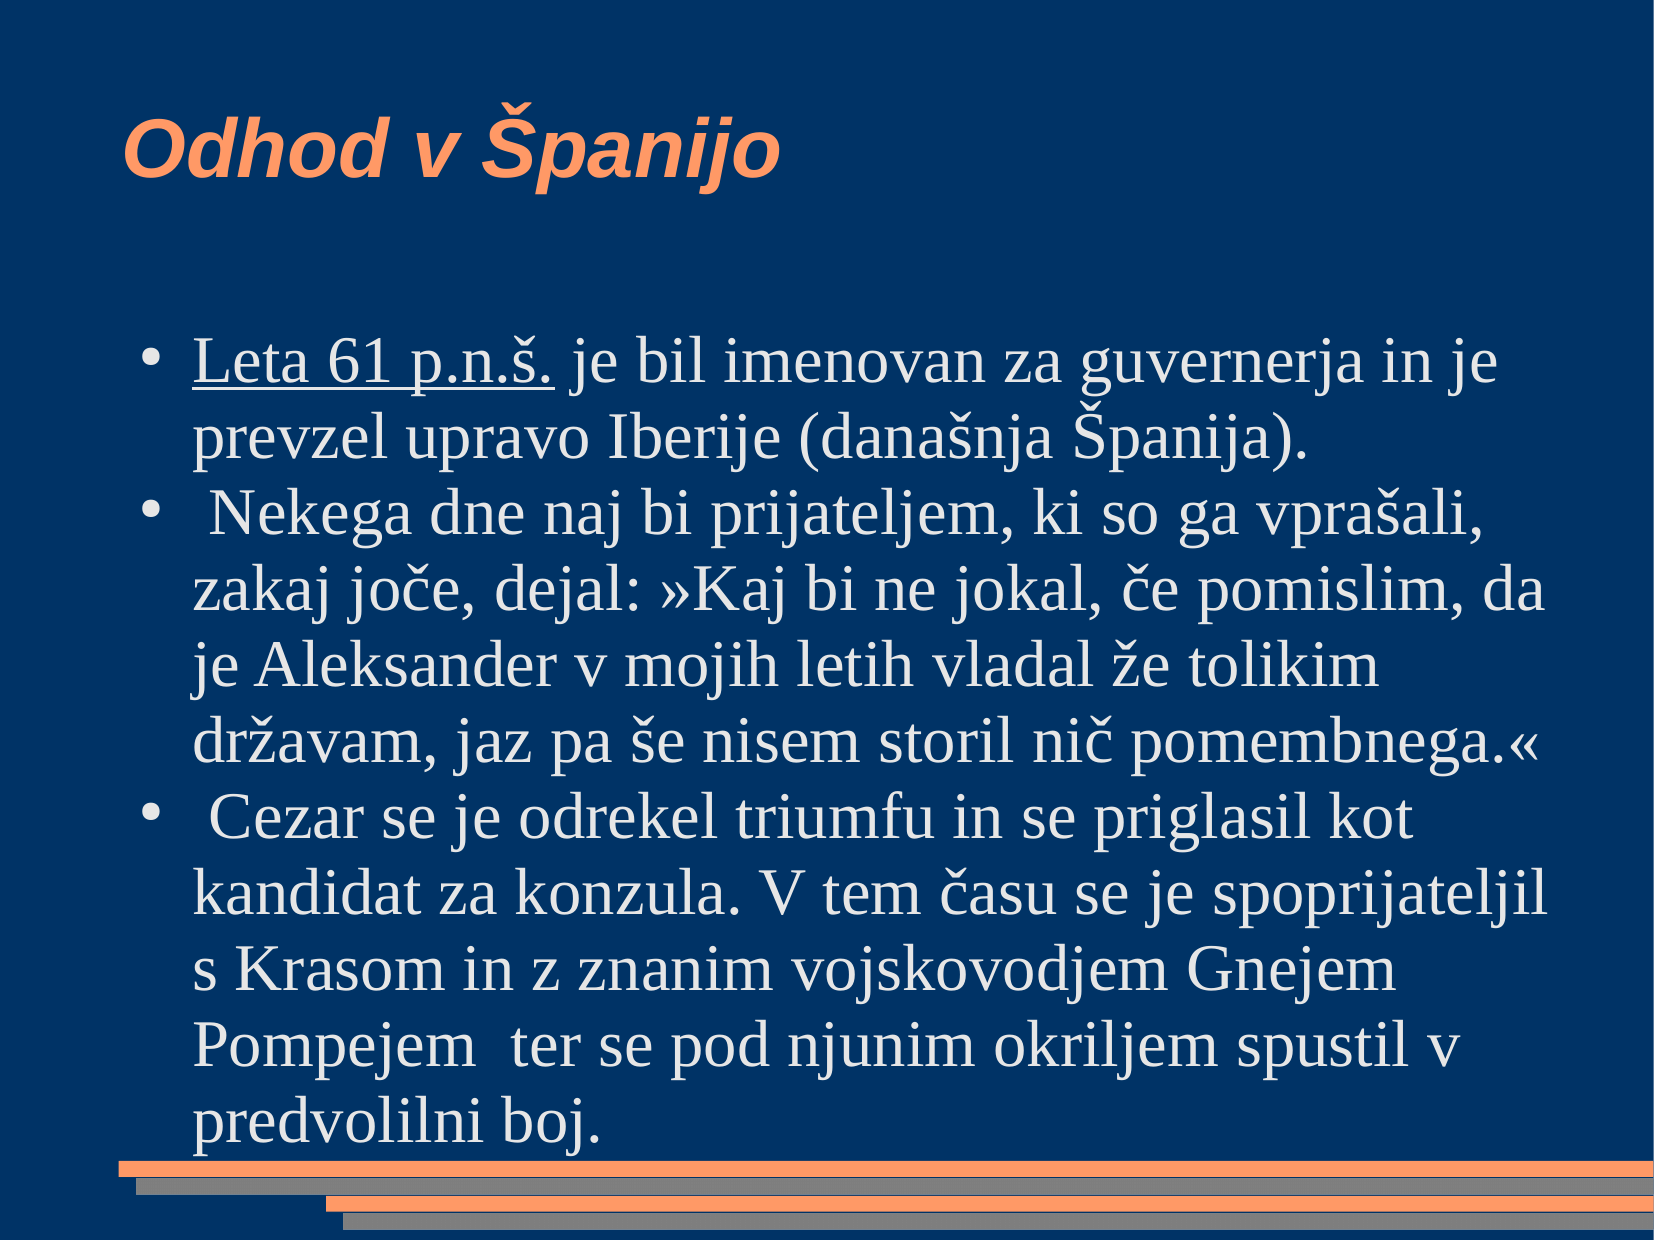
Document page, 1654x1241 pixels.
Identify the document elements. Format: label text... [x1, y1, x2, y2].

title Odhod v Španijo [121, 46, 1534, 254]
list Leta 61 p.n.š. je bil imenovan za guvernerja in je prevzel upravo Iberije (današnja Španija). Nekega dne naj bi prijateljem, ki so ga vprašali, zakaj joče, dejal: »Kaj bi ne jokal, če pomislim, da je Aleksander v mojih letih vladal že tolikim državam, jaz pa še nisem storil nič pomembnega.« Cezar se je odrekel triumfu in se priglasil kot kandidat za konzula. V tem času se je spoprijateljil s Krasom in z znanim vojskovodjem Gnejem Pompejem ter se pod njunim okriljem spustil v predvolilni boj. [121, 322, 1561, 1241]
